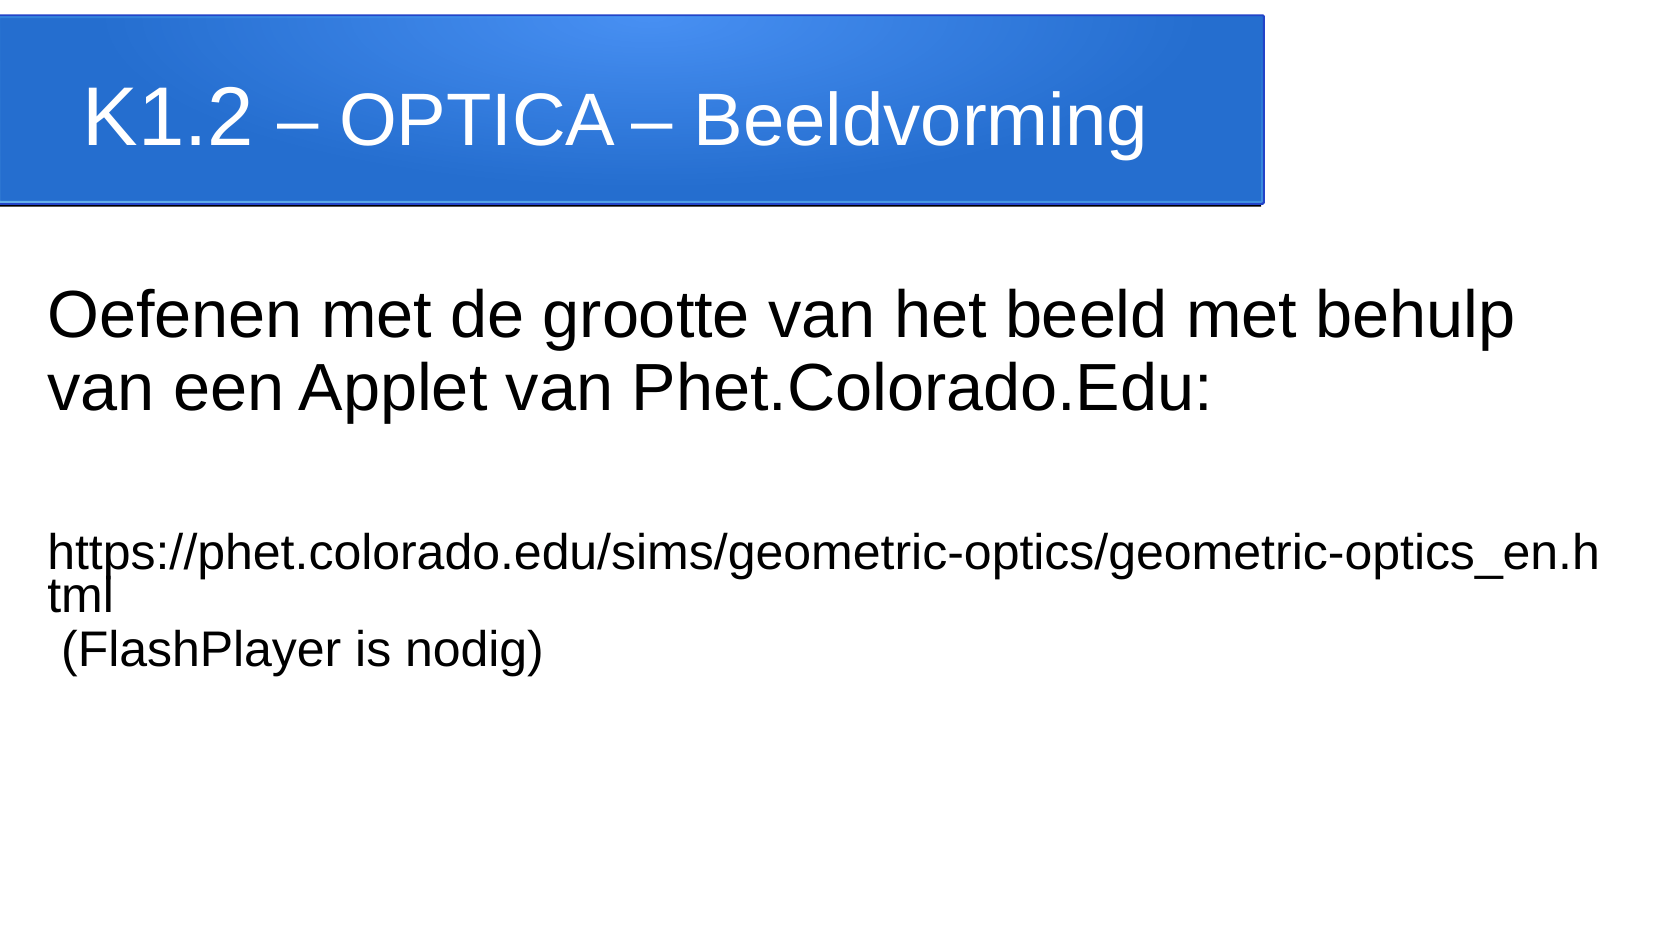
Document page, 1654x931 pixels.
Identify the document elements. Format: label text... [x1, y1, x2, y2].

title K1.2 – OPTICA – Beeldvorming [82, 35, 1235, 189]
subtitle Oefenen met de grootte van het beeld met behulp van een Applet van Phet.Colorado.Edu: https://phet.colorado.edu/sims/geometric-optics/geometric-optics_en.html (FlashPlayer is nodig) [47, 236, 1607, 922]
